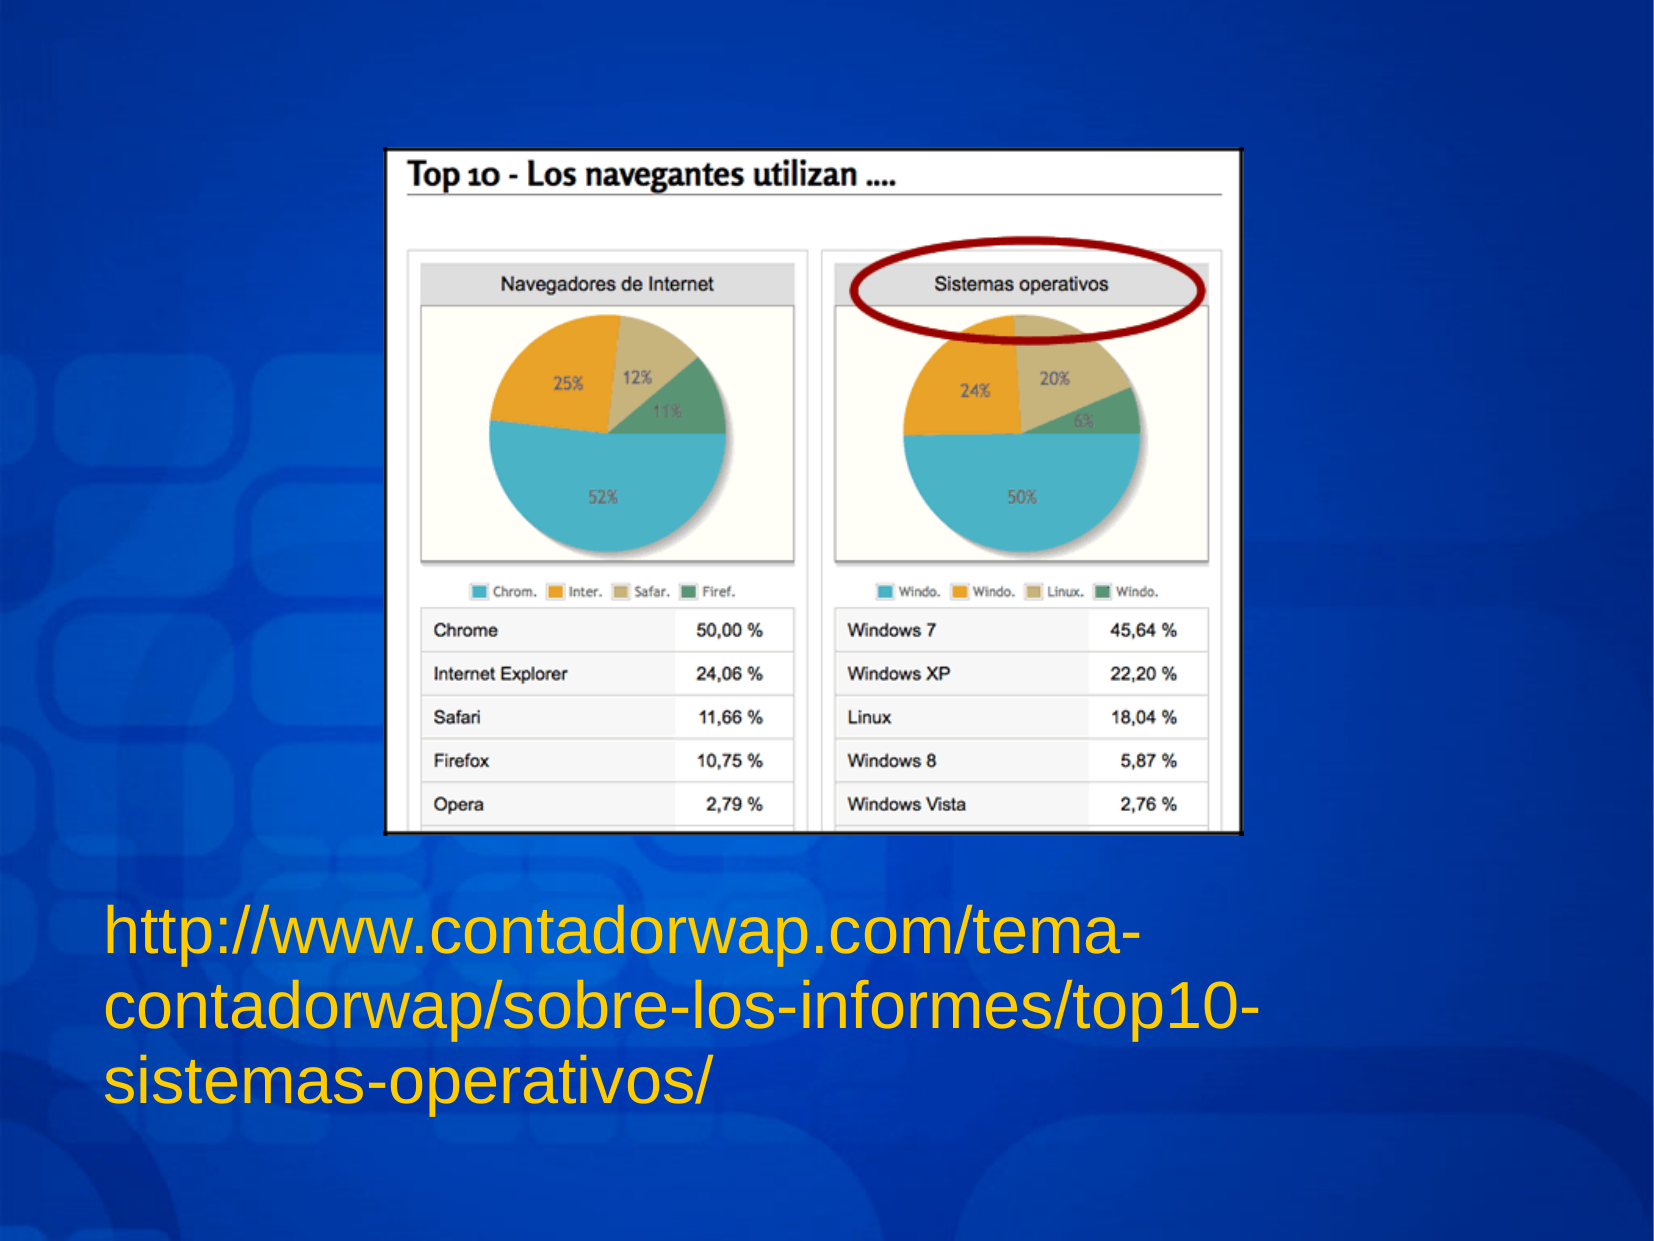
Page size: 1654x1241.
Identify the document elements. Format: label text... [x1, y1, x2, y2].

picture [0, 0, 1654, 1241]
text_box http://www.contadorwap.com/tema-contadorwap/sobre-los-informes/top10-sistemas-operativos/ [88, 885, 1506, 1125]
